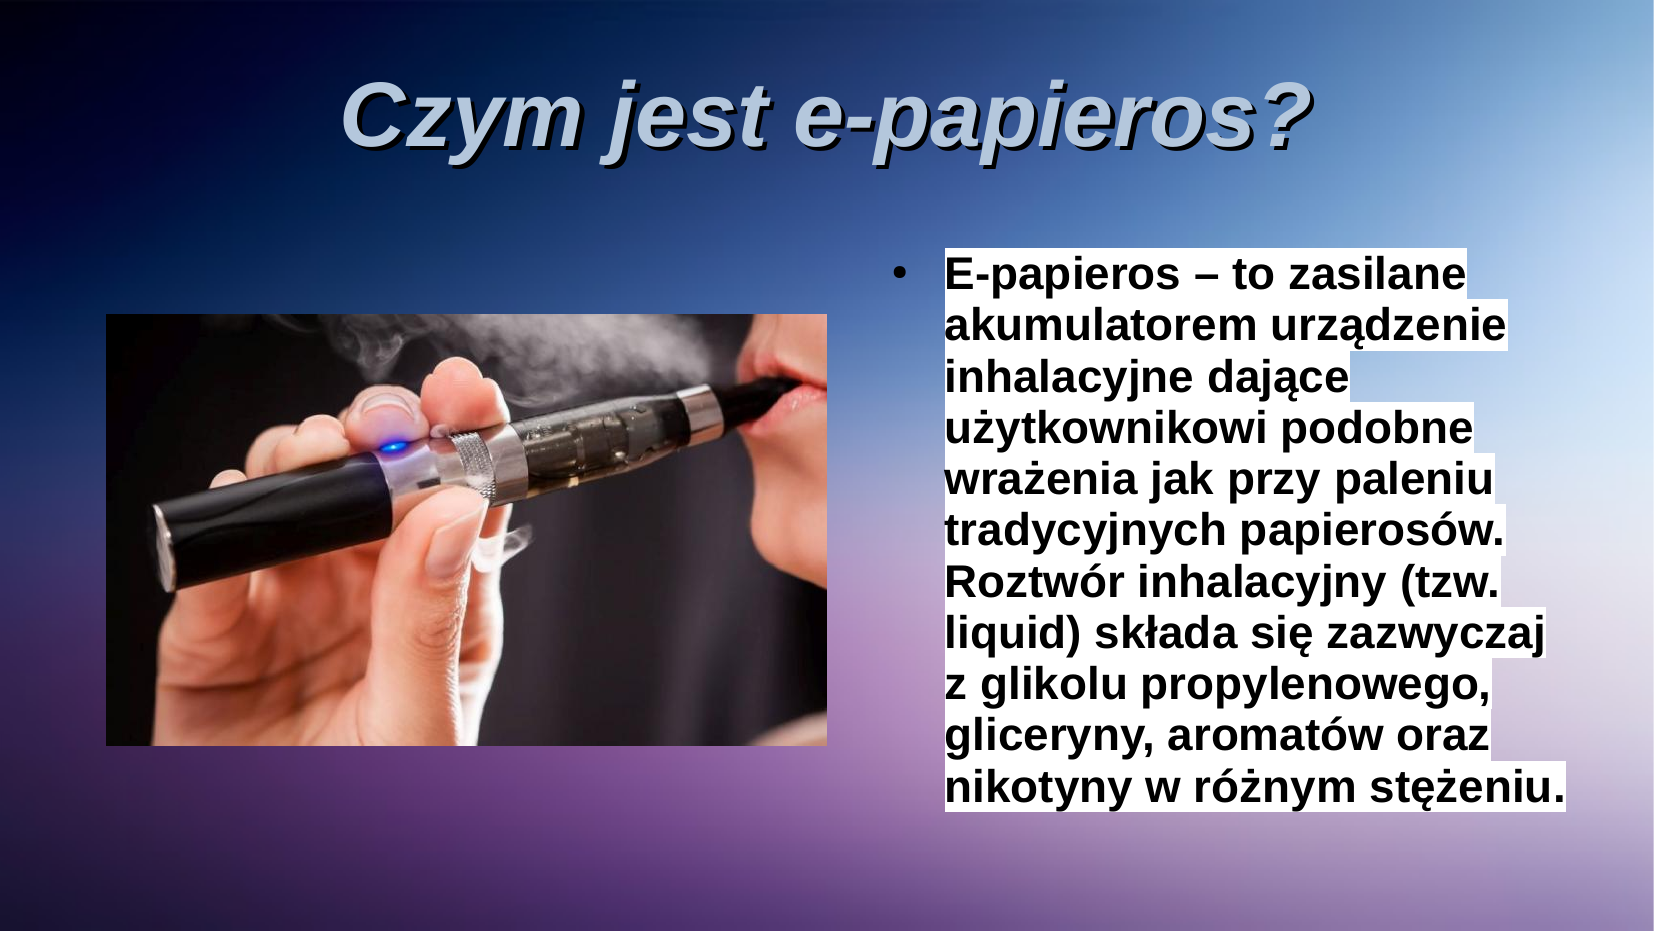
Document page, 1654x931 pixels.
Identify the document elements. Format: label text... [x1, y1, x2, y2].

picture [0, 0, 1654, 931]
list E-papieros – to zasilane akumulatorem urządzenie inhalacyjne dające użytkownikowi podobne wrażenia jak przy paleniu tradycyjnych papierosów. Roztwór inhalacyjny (tzw. liquid) składa się zazwyczaj z glikolu propylenowego, gliceryny, aromatów oraz nikotyny w różnym stężeniu. [874, 248, 1571, 898]
title Czym jest e-papieros? [82, 37, 1571, 193]
